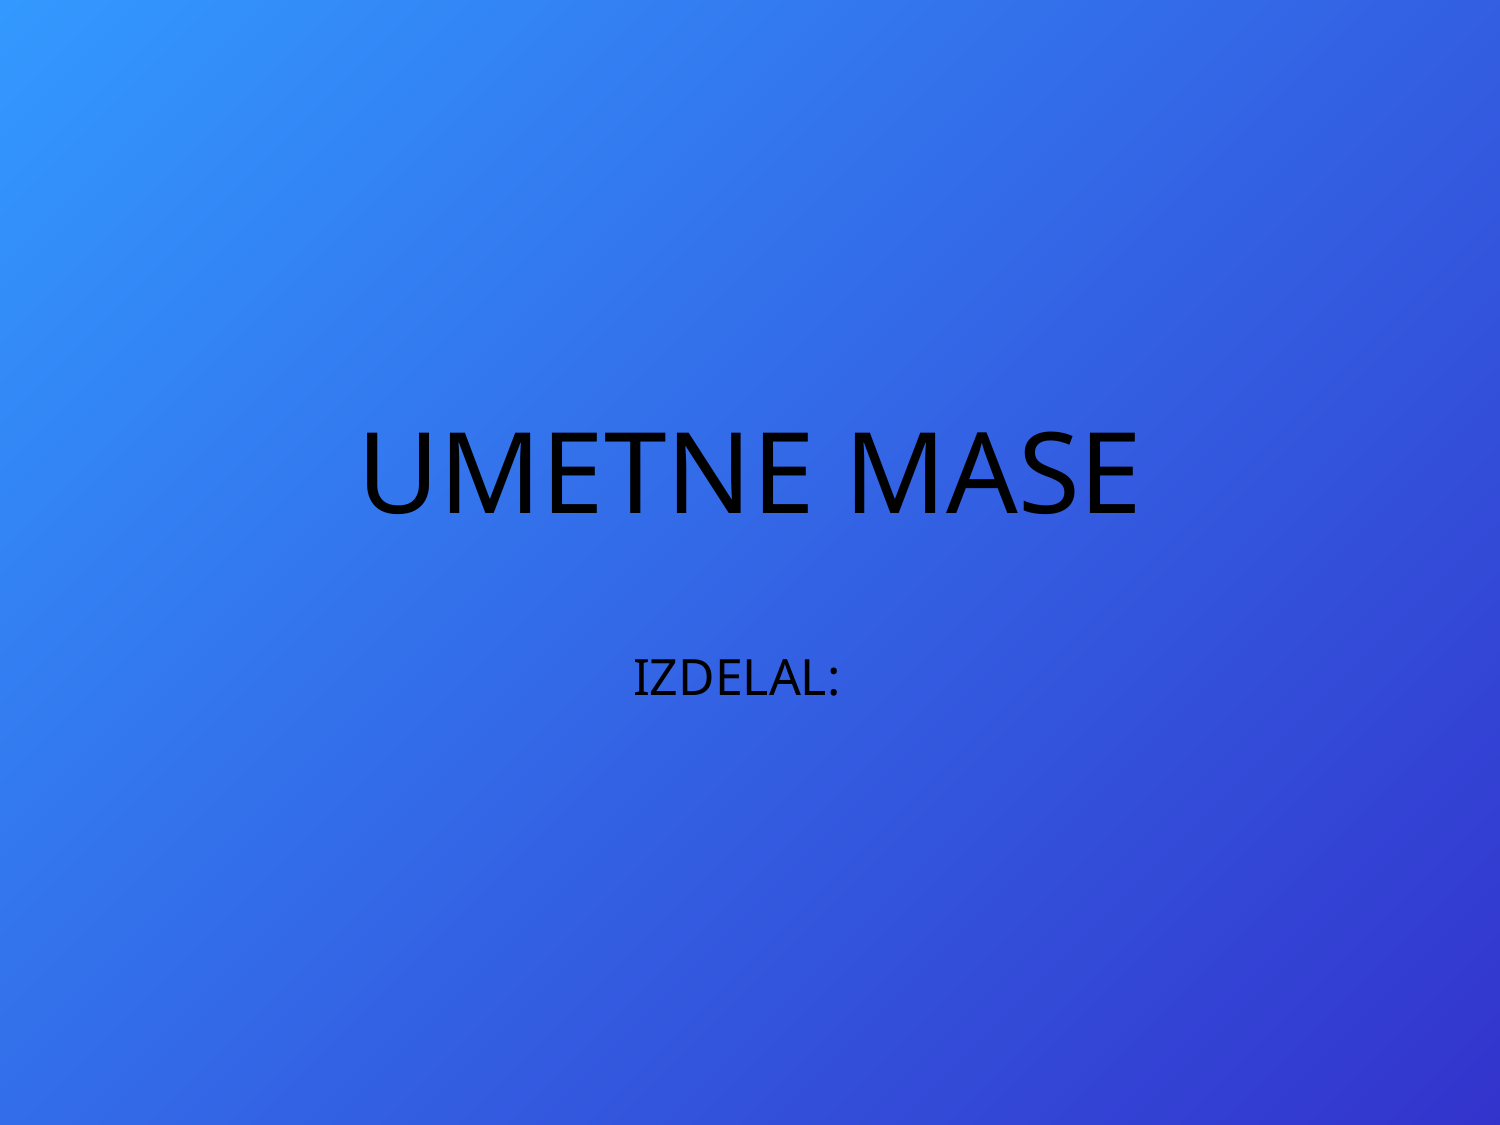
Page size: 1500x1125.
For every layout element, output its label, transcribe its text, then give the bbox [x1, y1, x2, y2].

title UMETNE MASE [112, 375, 1388, 563]
subtitle IZDELAL: [225, 637, 1275, 925]
